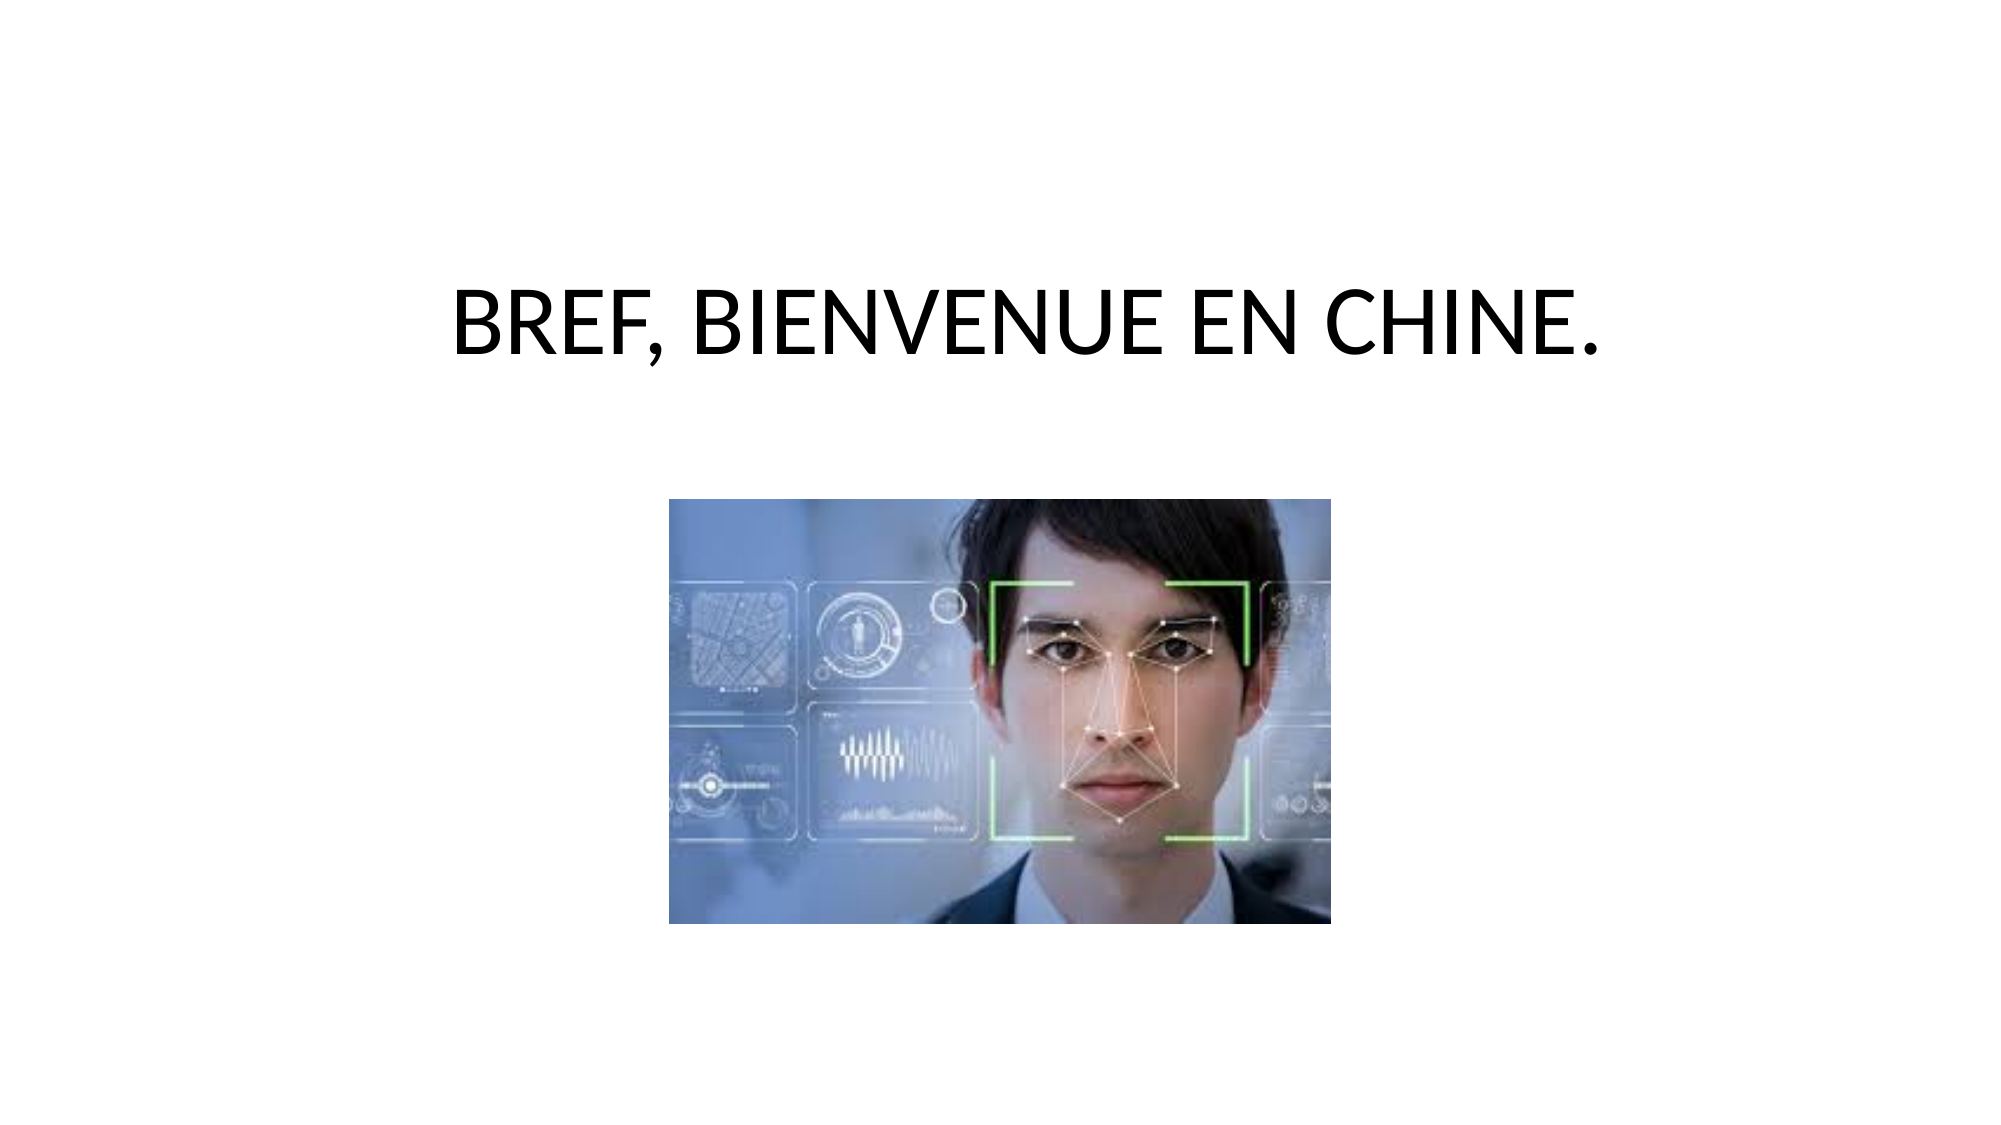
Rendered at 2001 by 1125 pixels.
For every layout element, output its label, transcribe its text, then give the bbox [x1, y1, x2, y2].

list BREF, BIENVENUE EN CHINE. [199, 260, 1856, 417]
picture [669, 499, 1331, 924]
